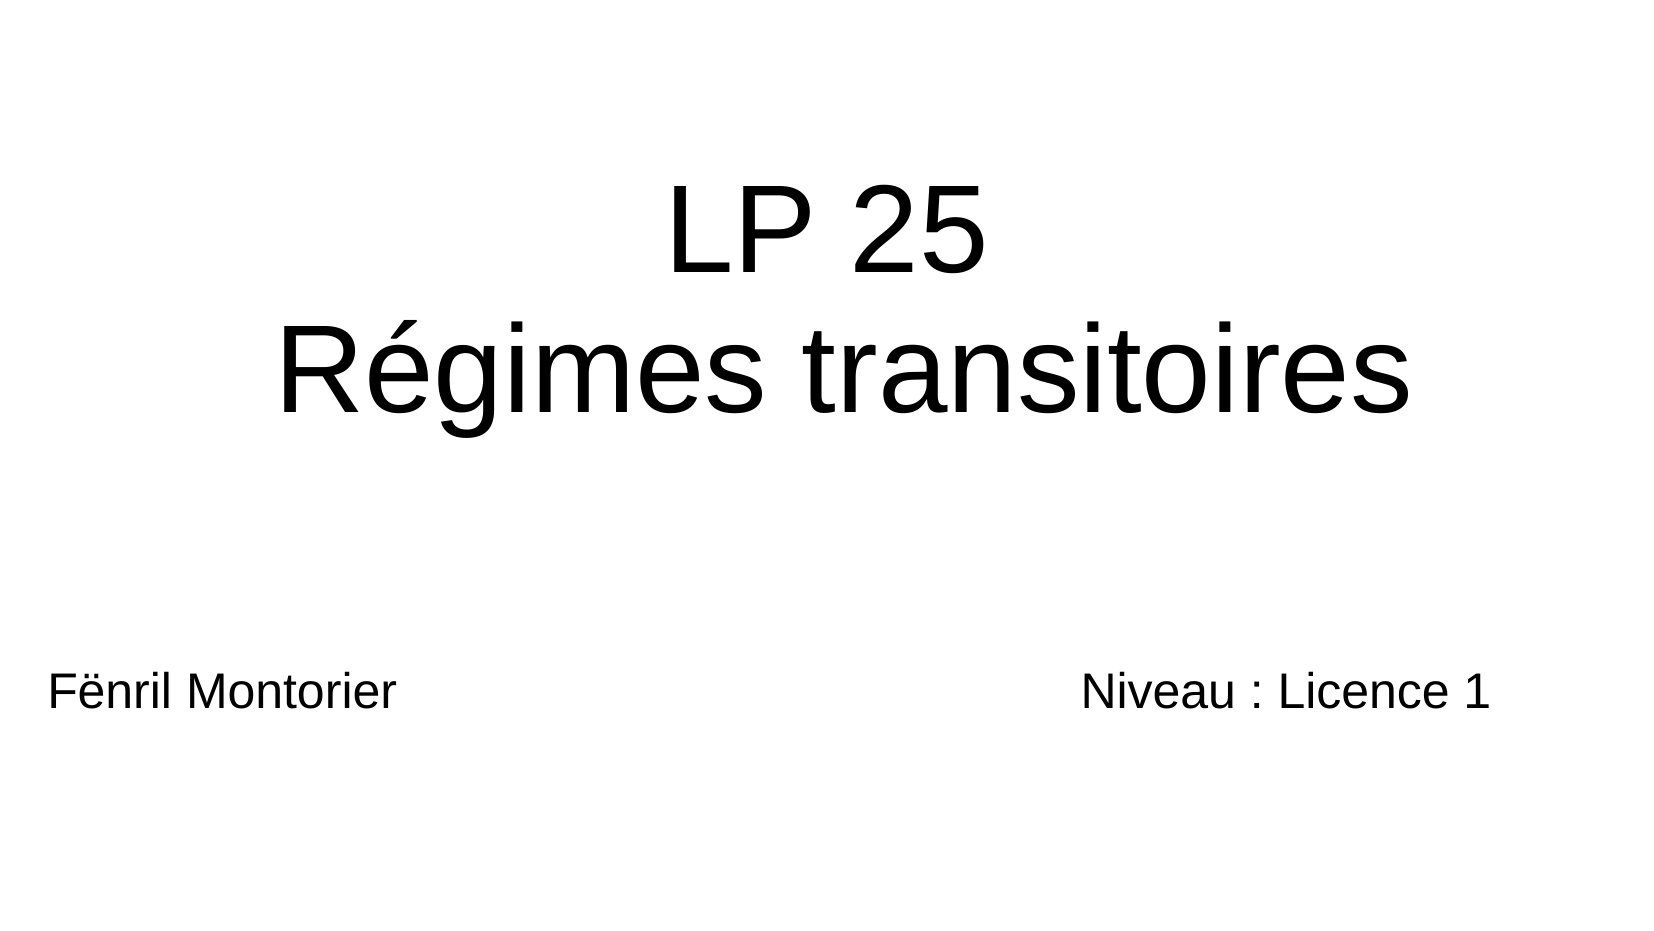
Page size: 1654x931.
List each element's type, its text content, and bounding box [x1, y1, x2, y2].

title LP 25 Régimes transitoires [82, 159, 1571, 440]
subtitle Fënril Montorier Niveau : Licence 1 [47, 625, 1571, 758]
